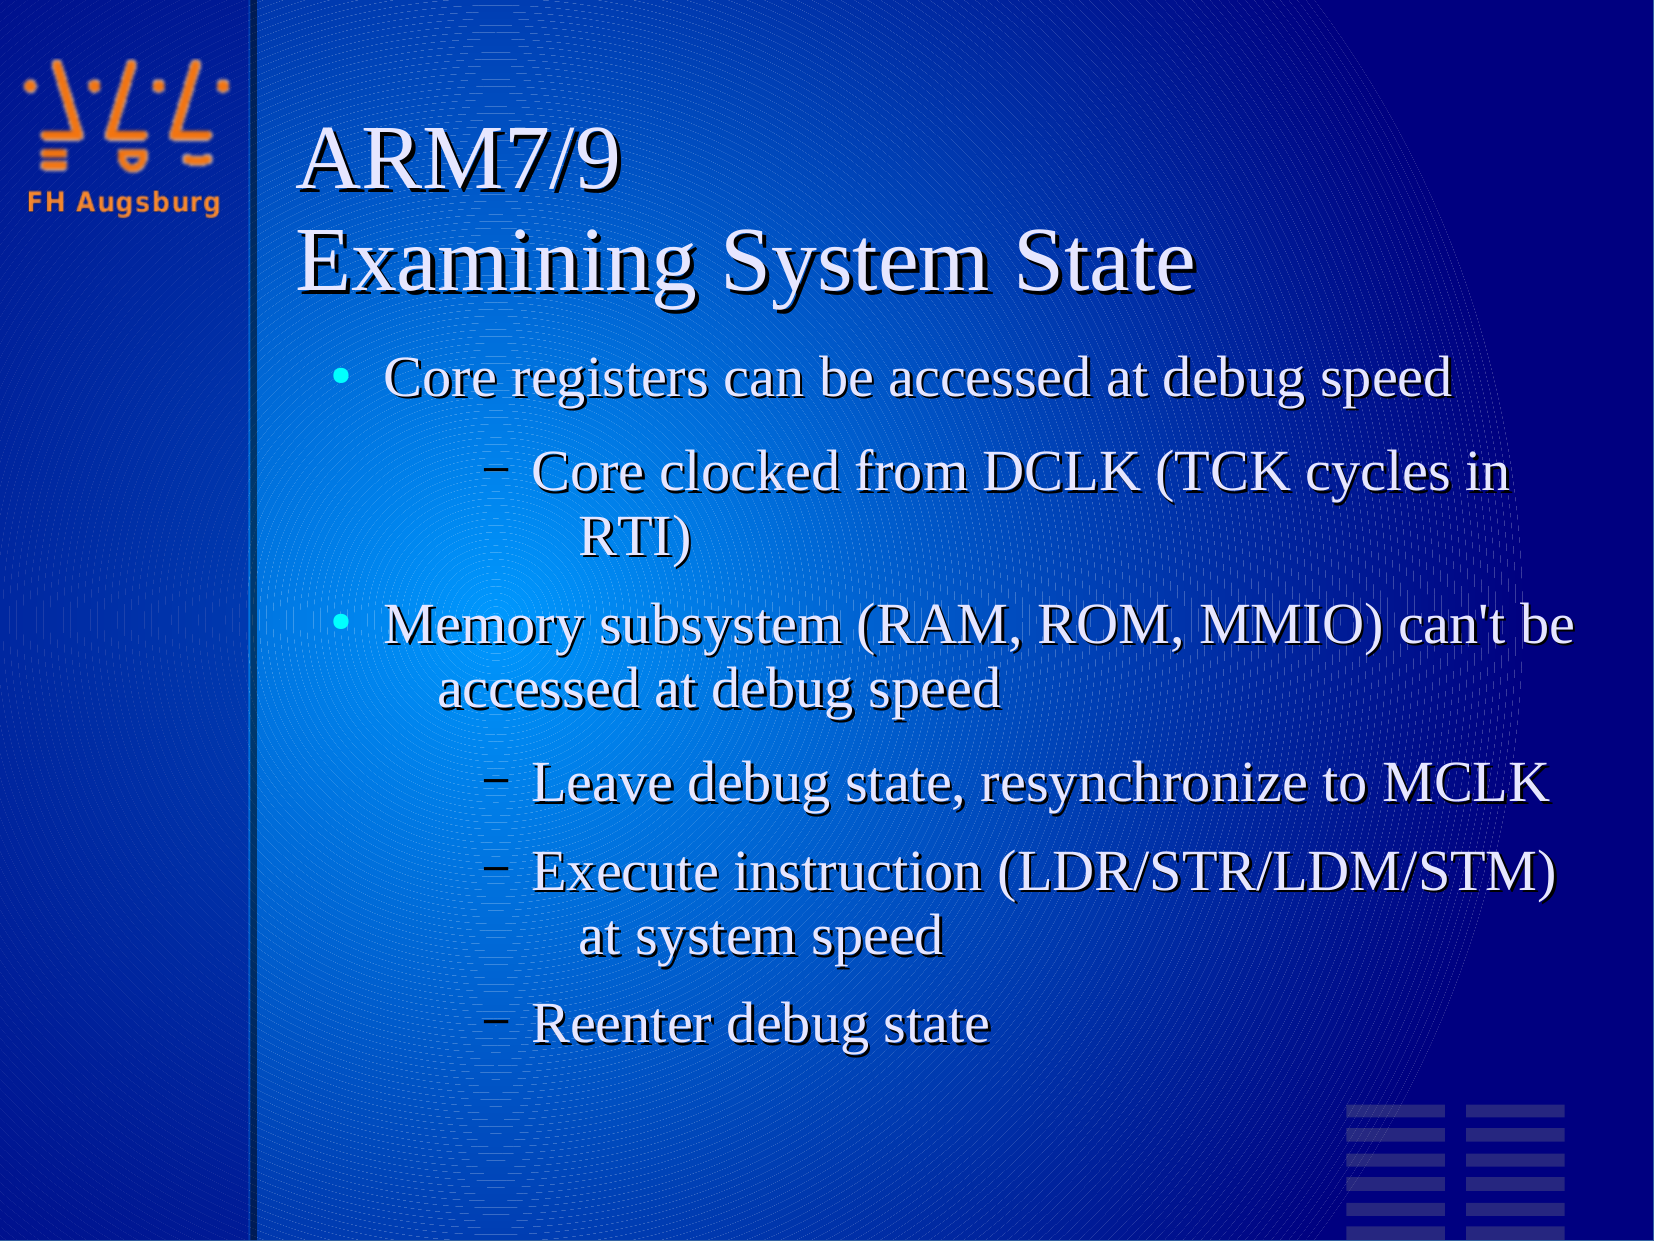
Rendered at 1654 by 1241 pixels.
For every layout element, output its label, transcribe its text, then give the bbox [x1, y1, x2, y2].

picture [14, 58, 237, 227]
title ARM7/9 Examining System State [295, 97, 1533, 320]
list Core registers can be accessed at debug speed Core clocked from DCLK (TCK cycles in RTI) Memory subsystem (RAM, ROM, MMIO) can't be accessed at debug speed Leave debug state, resynchronize to MCLK Execute instruction (LDR/STR/LDM/STM) at system speed Reenter debug state [295, 344, 1595, 1126]
